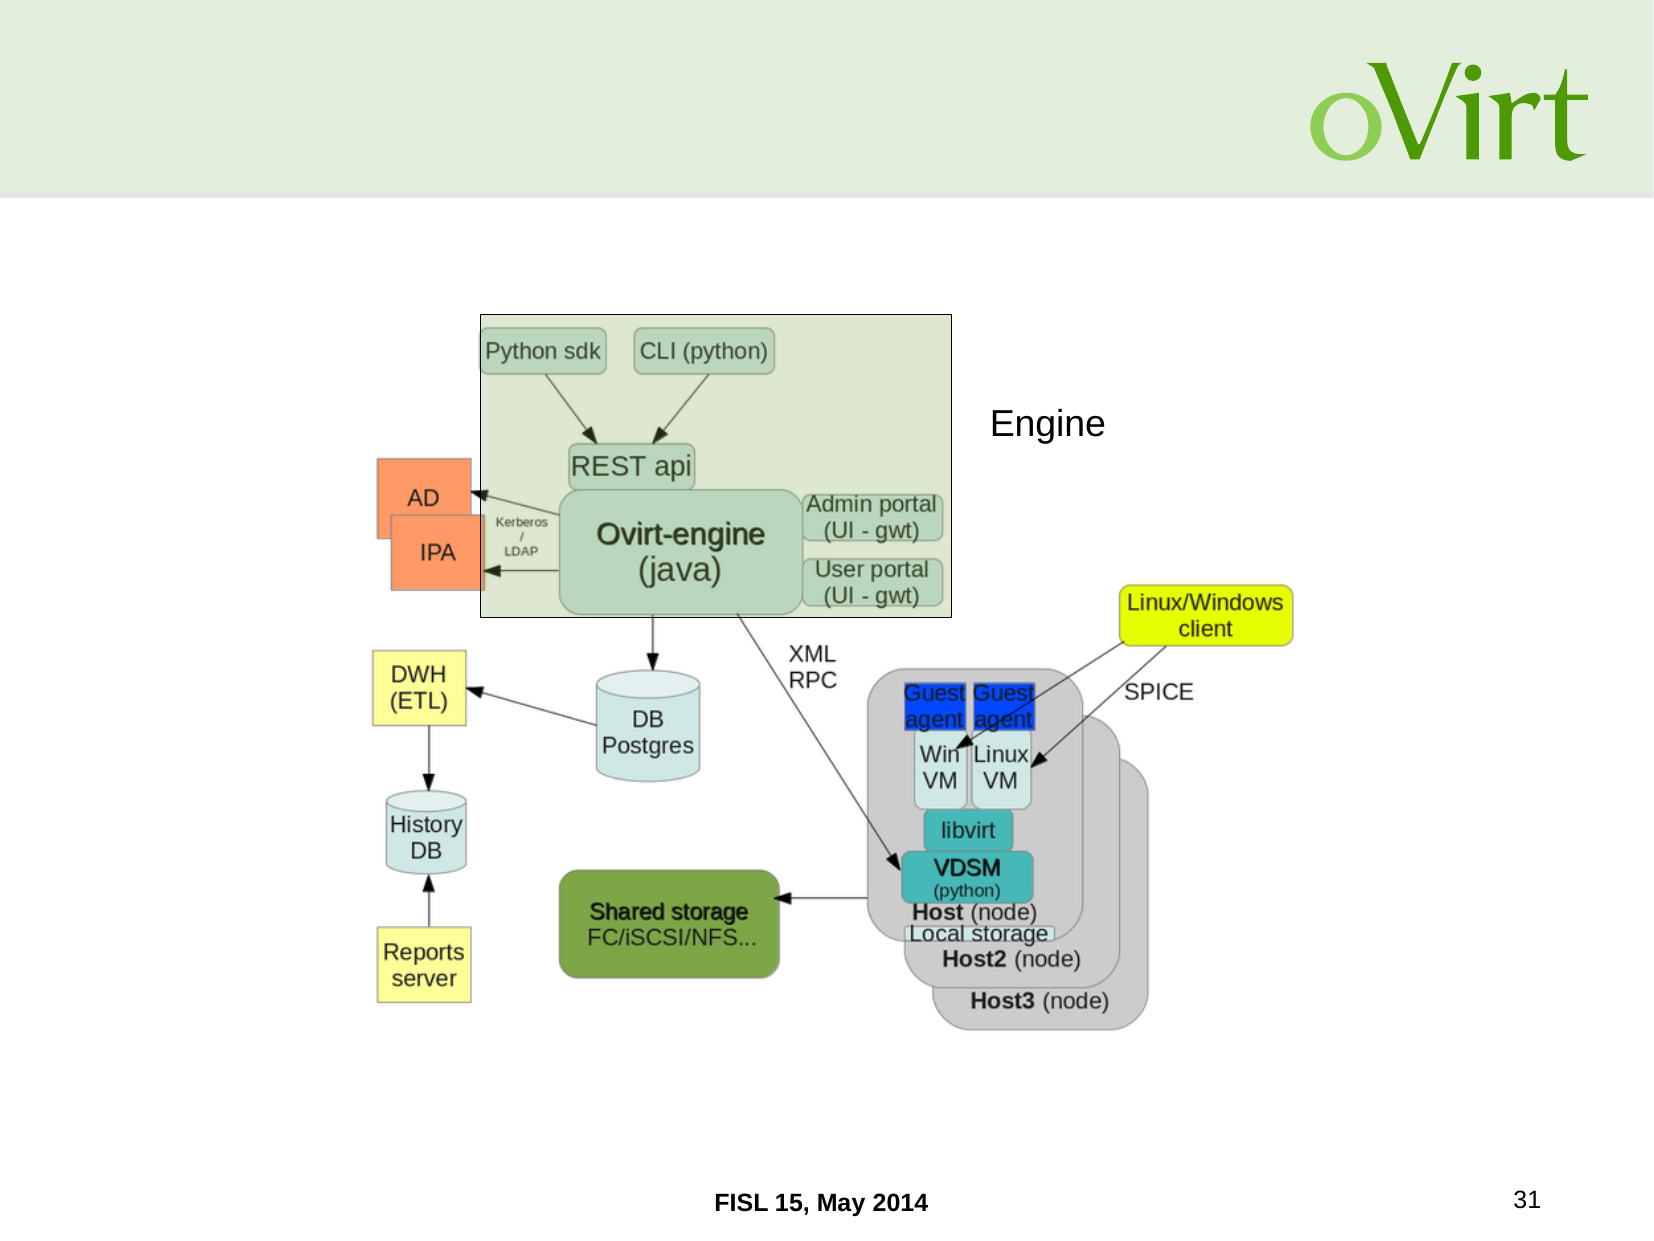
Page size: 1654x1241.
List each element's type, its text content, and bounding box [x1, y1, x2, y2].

text_box Engine [975, 394, 1121, 452]
text_box [480, 314, 952, 618]
picture [317, 244, 1344, 1039]
